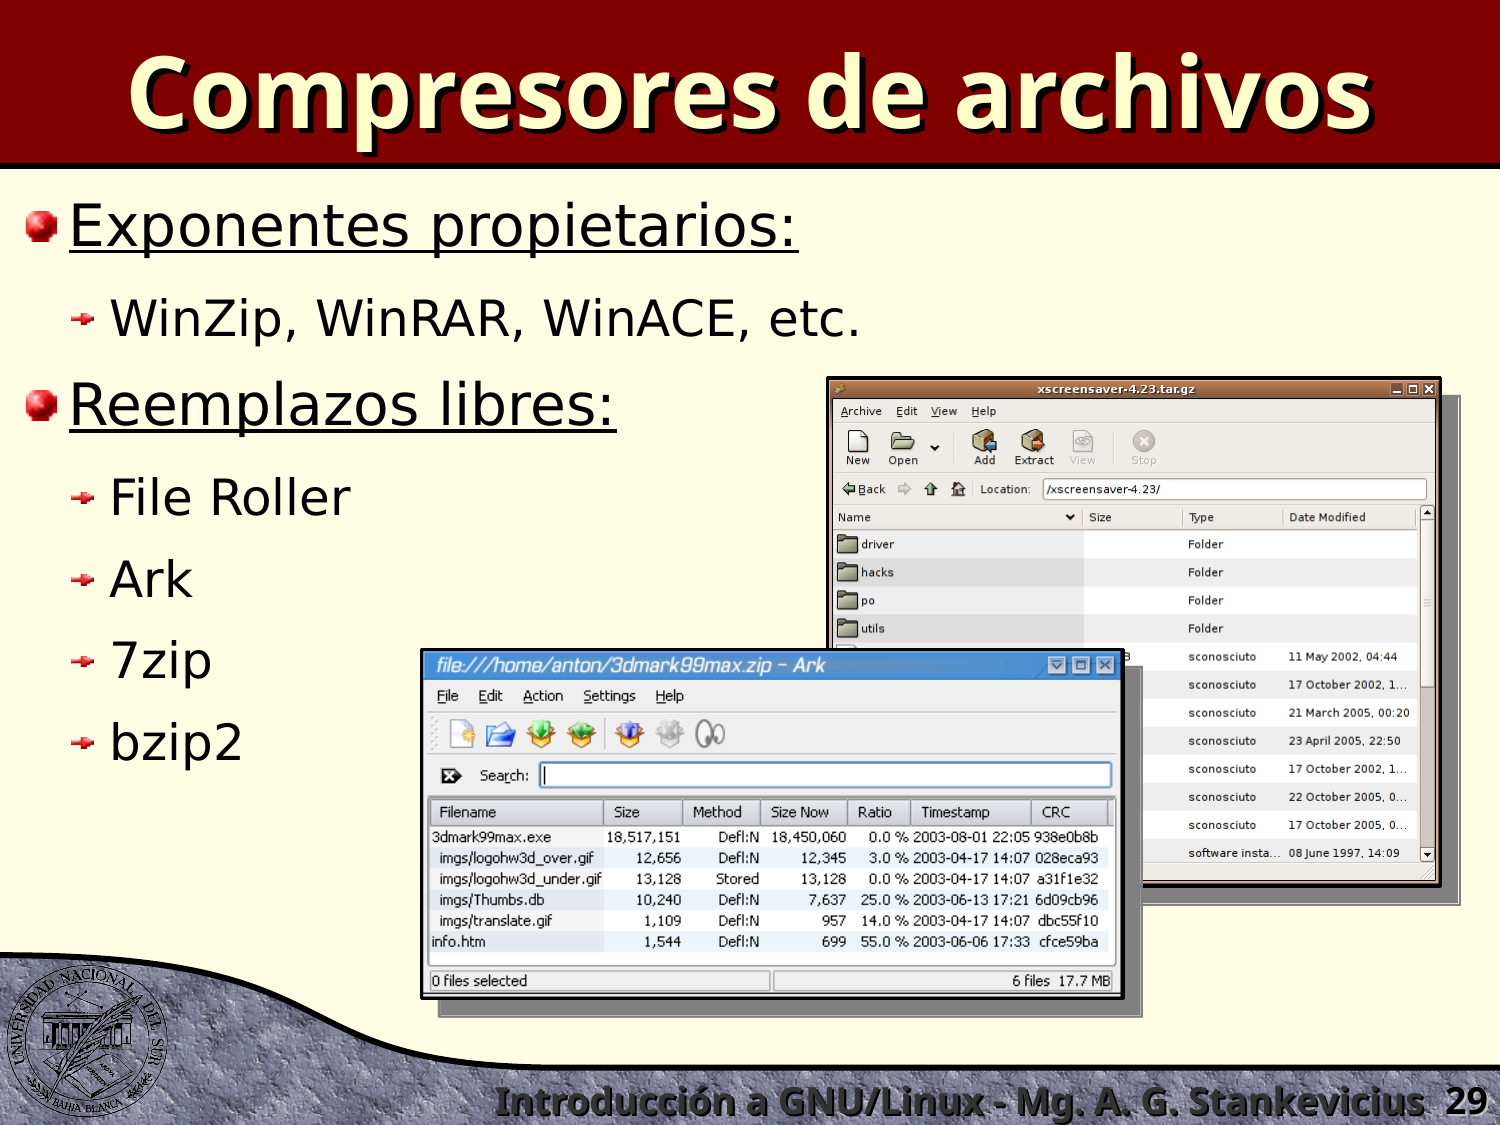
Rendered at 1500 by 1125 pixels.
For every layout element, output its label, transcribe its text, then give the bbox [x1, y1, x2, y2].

picture [0, 956, 1500, 1125]
picture [1059, 1100, 1065, 1110]
picture [828, 379, 1440, 885]
list Exponentes propietarios: WinZip, WinRAR, WinACE, etc. Reemplazos libres: File Roller Ark 7zip bzip2 [11, 192, 1486, 935]
title Compresores de archivos [15, 12, 1485, 153]
picture [422, 651, 1122, 998]
